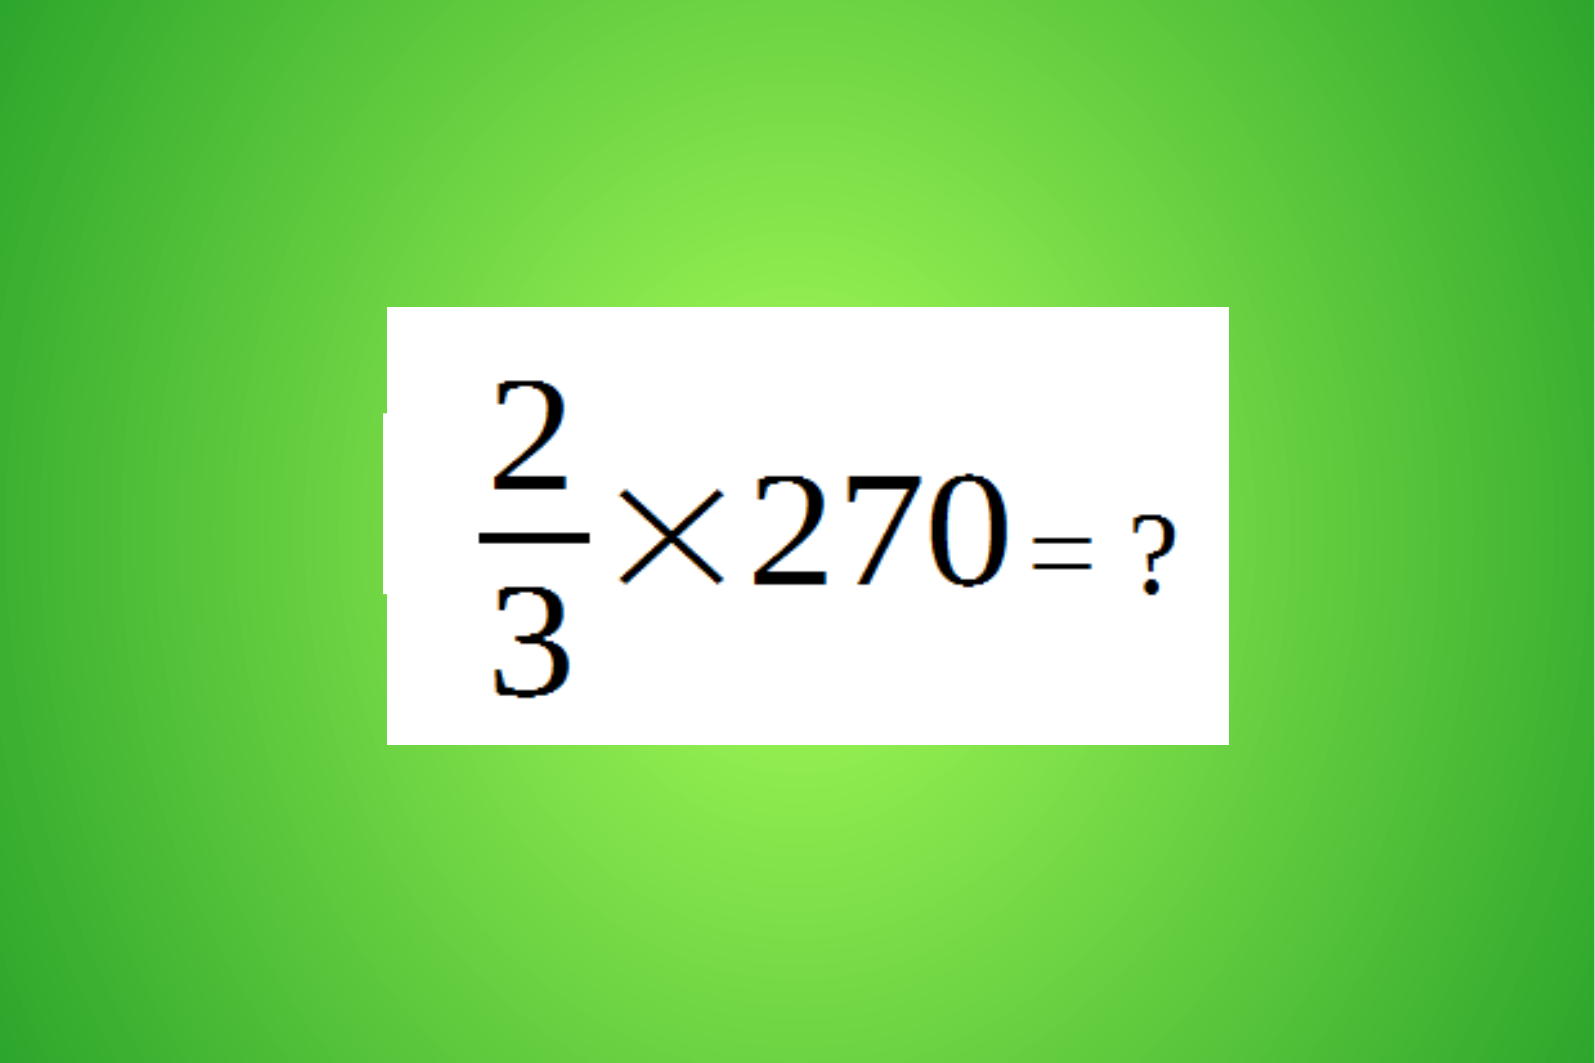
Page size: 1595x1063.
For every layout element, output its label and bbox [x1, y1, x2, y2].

picture [0, 0, 1595, 1063]
text_box [383, 413, 387, 595]
